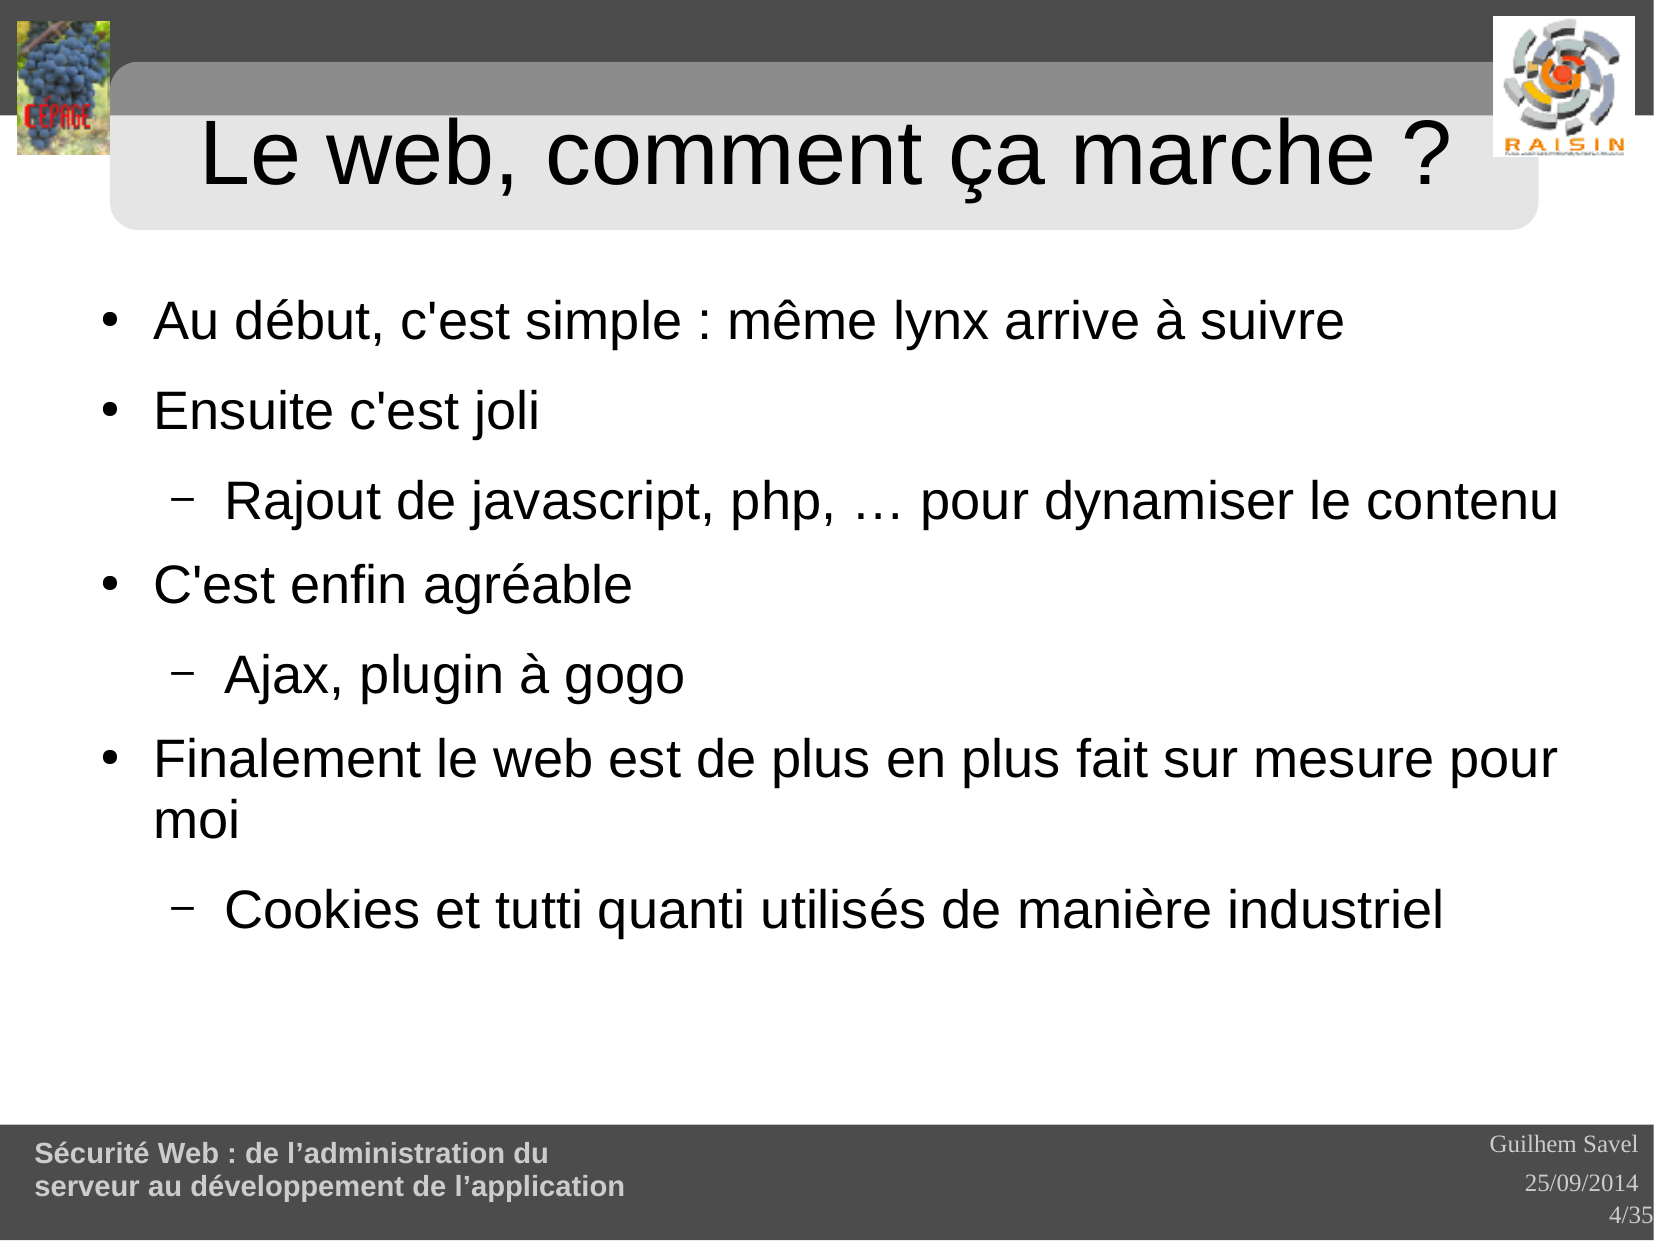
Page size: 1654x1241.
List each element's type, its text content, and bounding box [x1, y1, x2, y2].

list Au début, c'est simple : même lynx arrive à suivre Ensuite c'est joli Rajout de javascript, php, … pour dynamiser le contenu C'est enfin agréable Ajax, plugin à gogo Finalement le web est de plus en plus fait sur mesure pour moi Cookies et tutti quanti utilisés de manière industriel [82, 290, 1571, 1010]
picture [17, 21, 110, 155]
title Le web, comment ça marche ? [82, 49, 1571, 257]
picture [1493, 16, 1635, 157]
